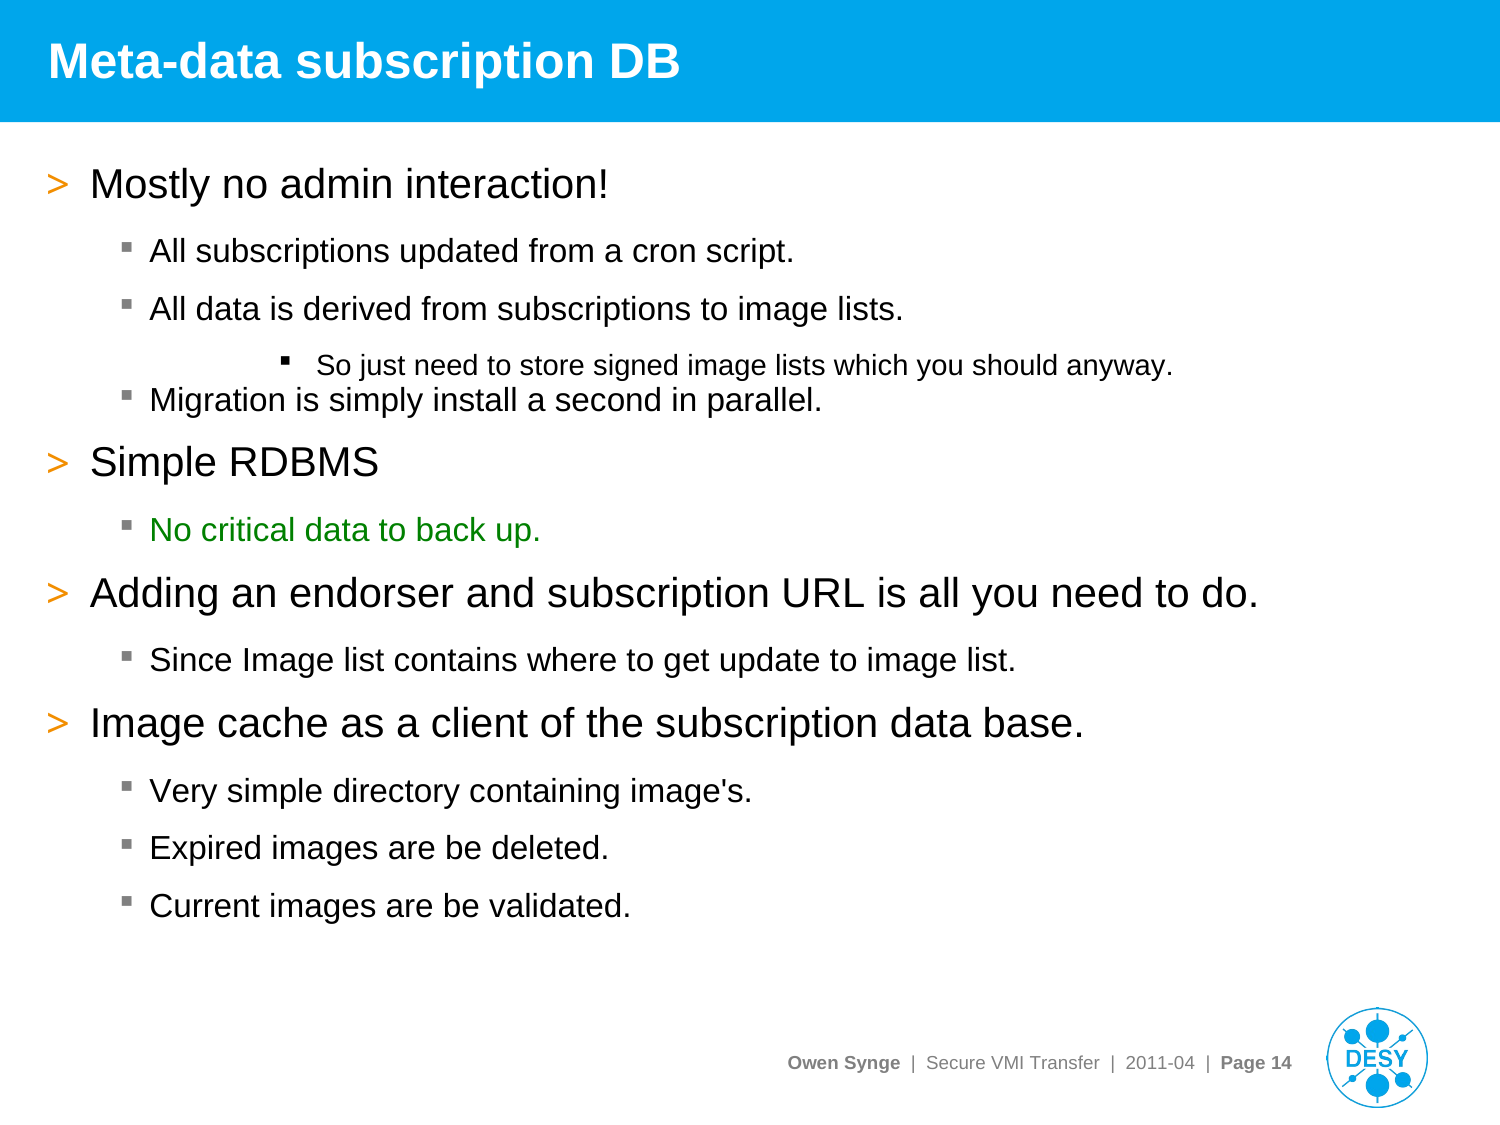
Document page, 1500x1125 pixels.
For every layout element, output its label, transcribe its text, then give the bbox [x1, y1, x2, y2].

picture [1326, 1007, 1428, 1108]
title Meta-data subscription DB [47, 24, 1446, 99]
list Mostly no admin interaction! All subscriptions updated from a cron script. All data is derived from subscriptions to image lists. So just need to store signed image lists which you should anyway. Migration is simply install a second in parallel. Simple RDBMS No critical data to back up. Adding an endorser and subscription URL is all you need to do. Since Image list contains where to get update to image list. Image cache as a client of the subscription data base. Very simple directory containing image's. Expired images are be deleted. Current images are be validated. [46, 160, 1444, 925]
